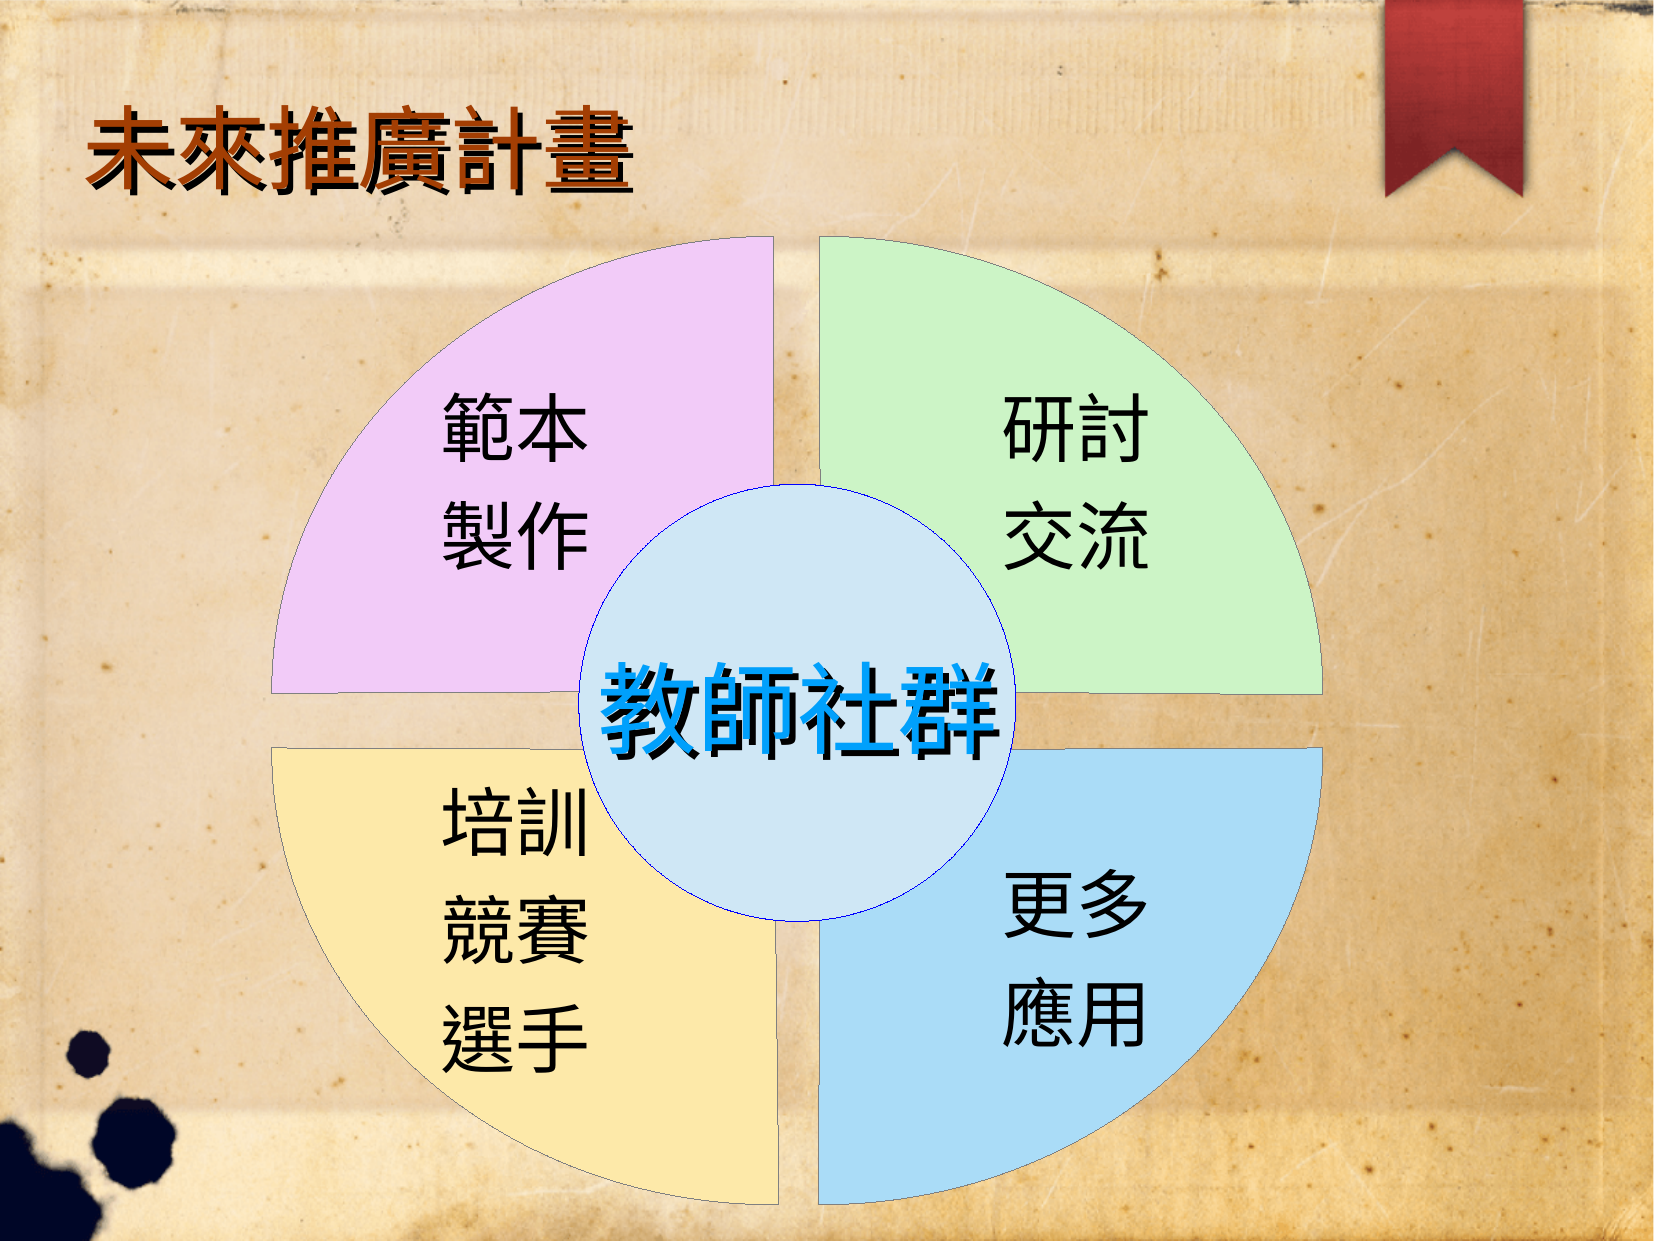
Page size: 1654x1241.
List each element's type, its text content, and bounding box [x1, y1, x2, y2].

text_box 教師社群 [578, 484, 1016, 922]
text_box [819, 236, 1167, 590]
text_box [428, 236, 774, 552]
text_box [818, 747, 1323, 1205]
title 未來推廣計畫 [82, 49, 1347, 237]
text_box 培訓競賽 選手 [425, 755, 674, 1070]
picture [0, 0, 1654, 1241]
text_box [271, 747, 779, 1205]
text_box 範本 製作 [425, 361, 638, 591]
text_box [271, 363, 608, 694]
text_box 更多 應用 [986, 838, 1200, 1091]
text_box [998, 392, 1323, 695]
text_box 研討 交流 [986, 361, 1200, 615]
